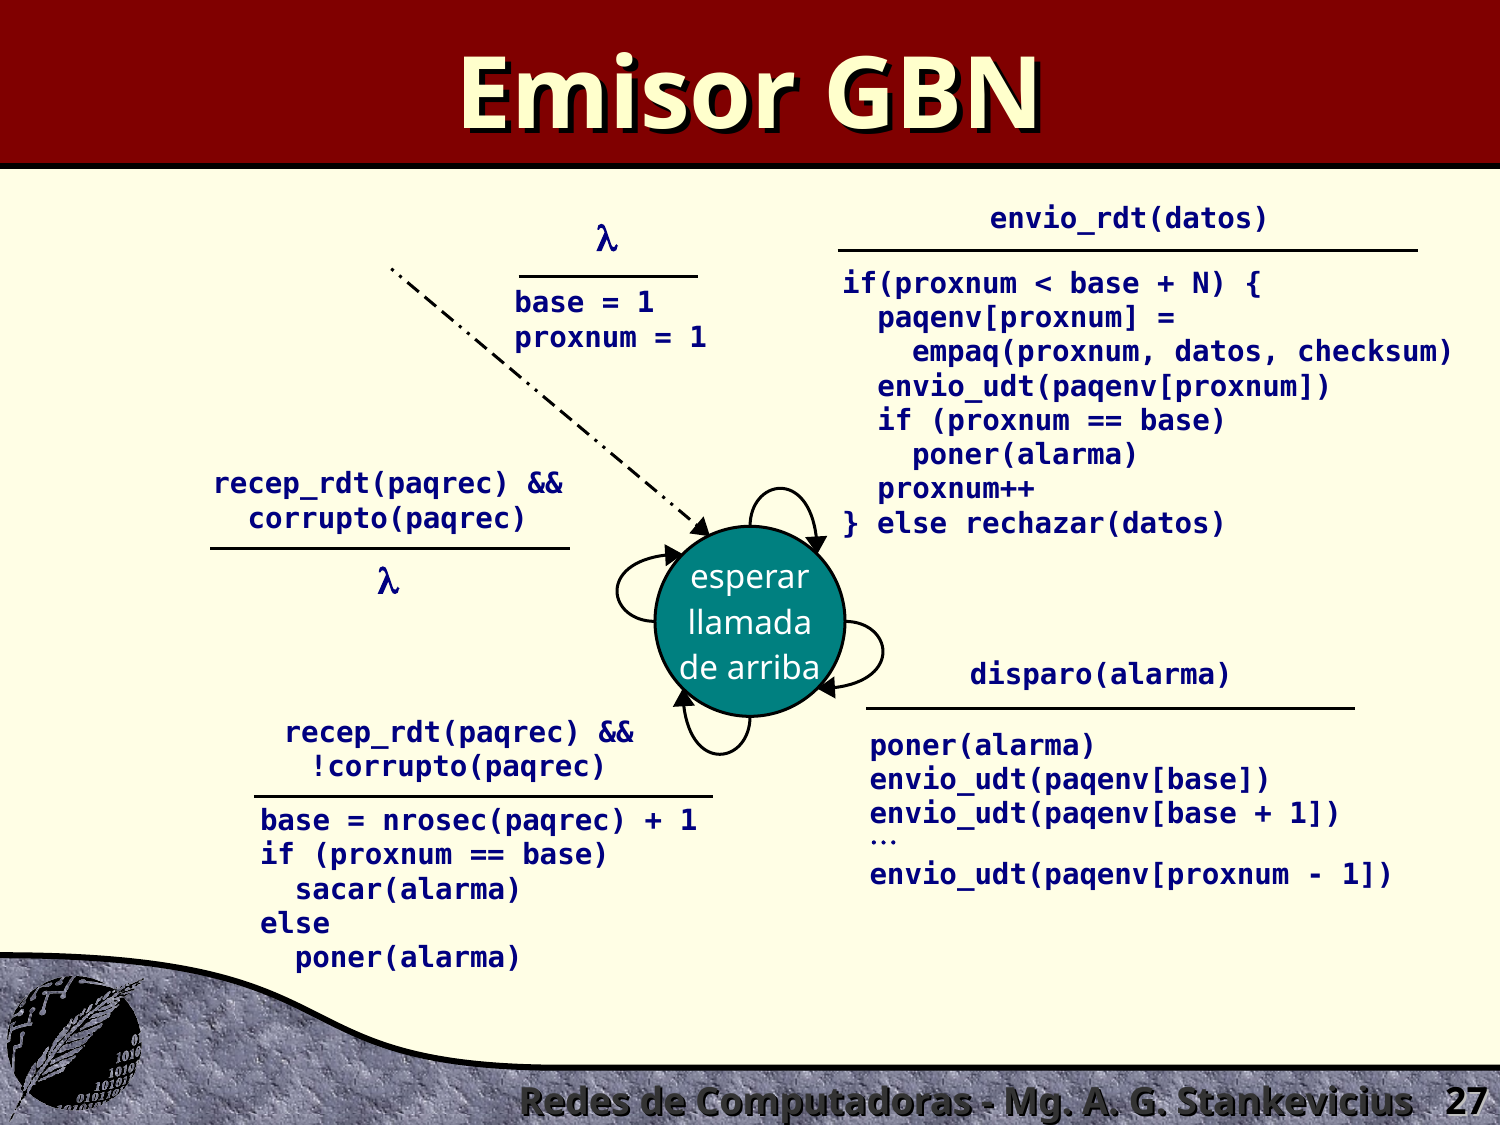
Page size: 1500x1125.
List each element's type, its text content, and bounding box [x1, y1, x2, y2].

text_box  [363, 559, 415, 624]
text_box disparo(alarma) [955, 649, 1248, 699]
text_box esperar llamada de arriba [655, 526, 845, 717]
text_box  [581, 217, 634, 275]
picture [0, 959, 1500, 1125]
picture [1047, 1100, 1054, 1110]
text_box poner(alarma) envio_udt(paqenv[base]) envio_udt(paqenv[base + 1]) ¼ envio_udt(paqenv[proxnum - 1]) [854, 720, 1410, 911]
text_box base = nrosec(paqrec) + 1 if (proxnum == base) sacar(alarma) else poner(alarma) [245, 796, 713, 983]
picture [790, 1100, 795, 1110]
text_box recep_rdt(paqrec) && !corrupto(paqrec) [268, 707, 649, 791]
text_box if(proxnum < base + N) { paqenv[proxnum] = empaq(proxnum, datos, checksum) envio_udt(paqenv[proxnum]) if (proxnum == base) poner(alarma) proxnum++ } else rechazar(datos) [827, 258, 1470, 548]
text_box envio_rdt(datos) [975, 193, 1285, 243]
text_box recep_rdt(paqrec) && corrupto(paqrec) [197, 459, 578, 543]
text_box base = 1 proxnum = 1 [499, 278, 722, 362]
title Emisor GBN [15, 5, 1485, 160]
